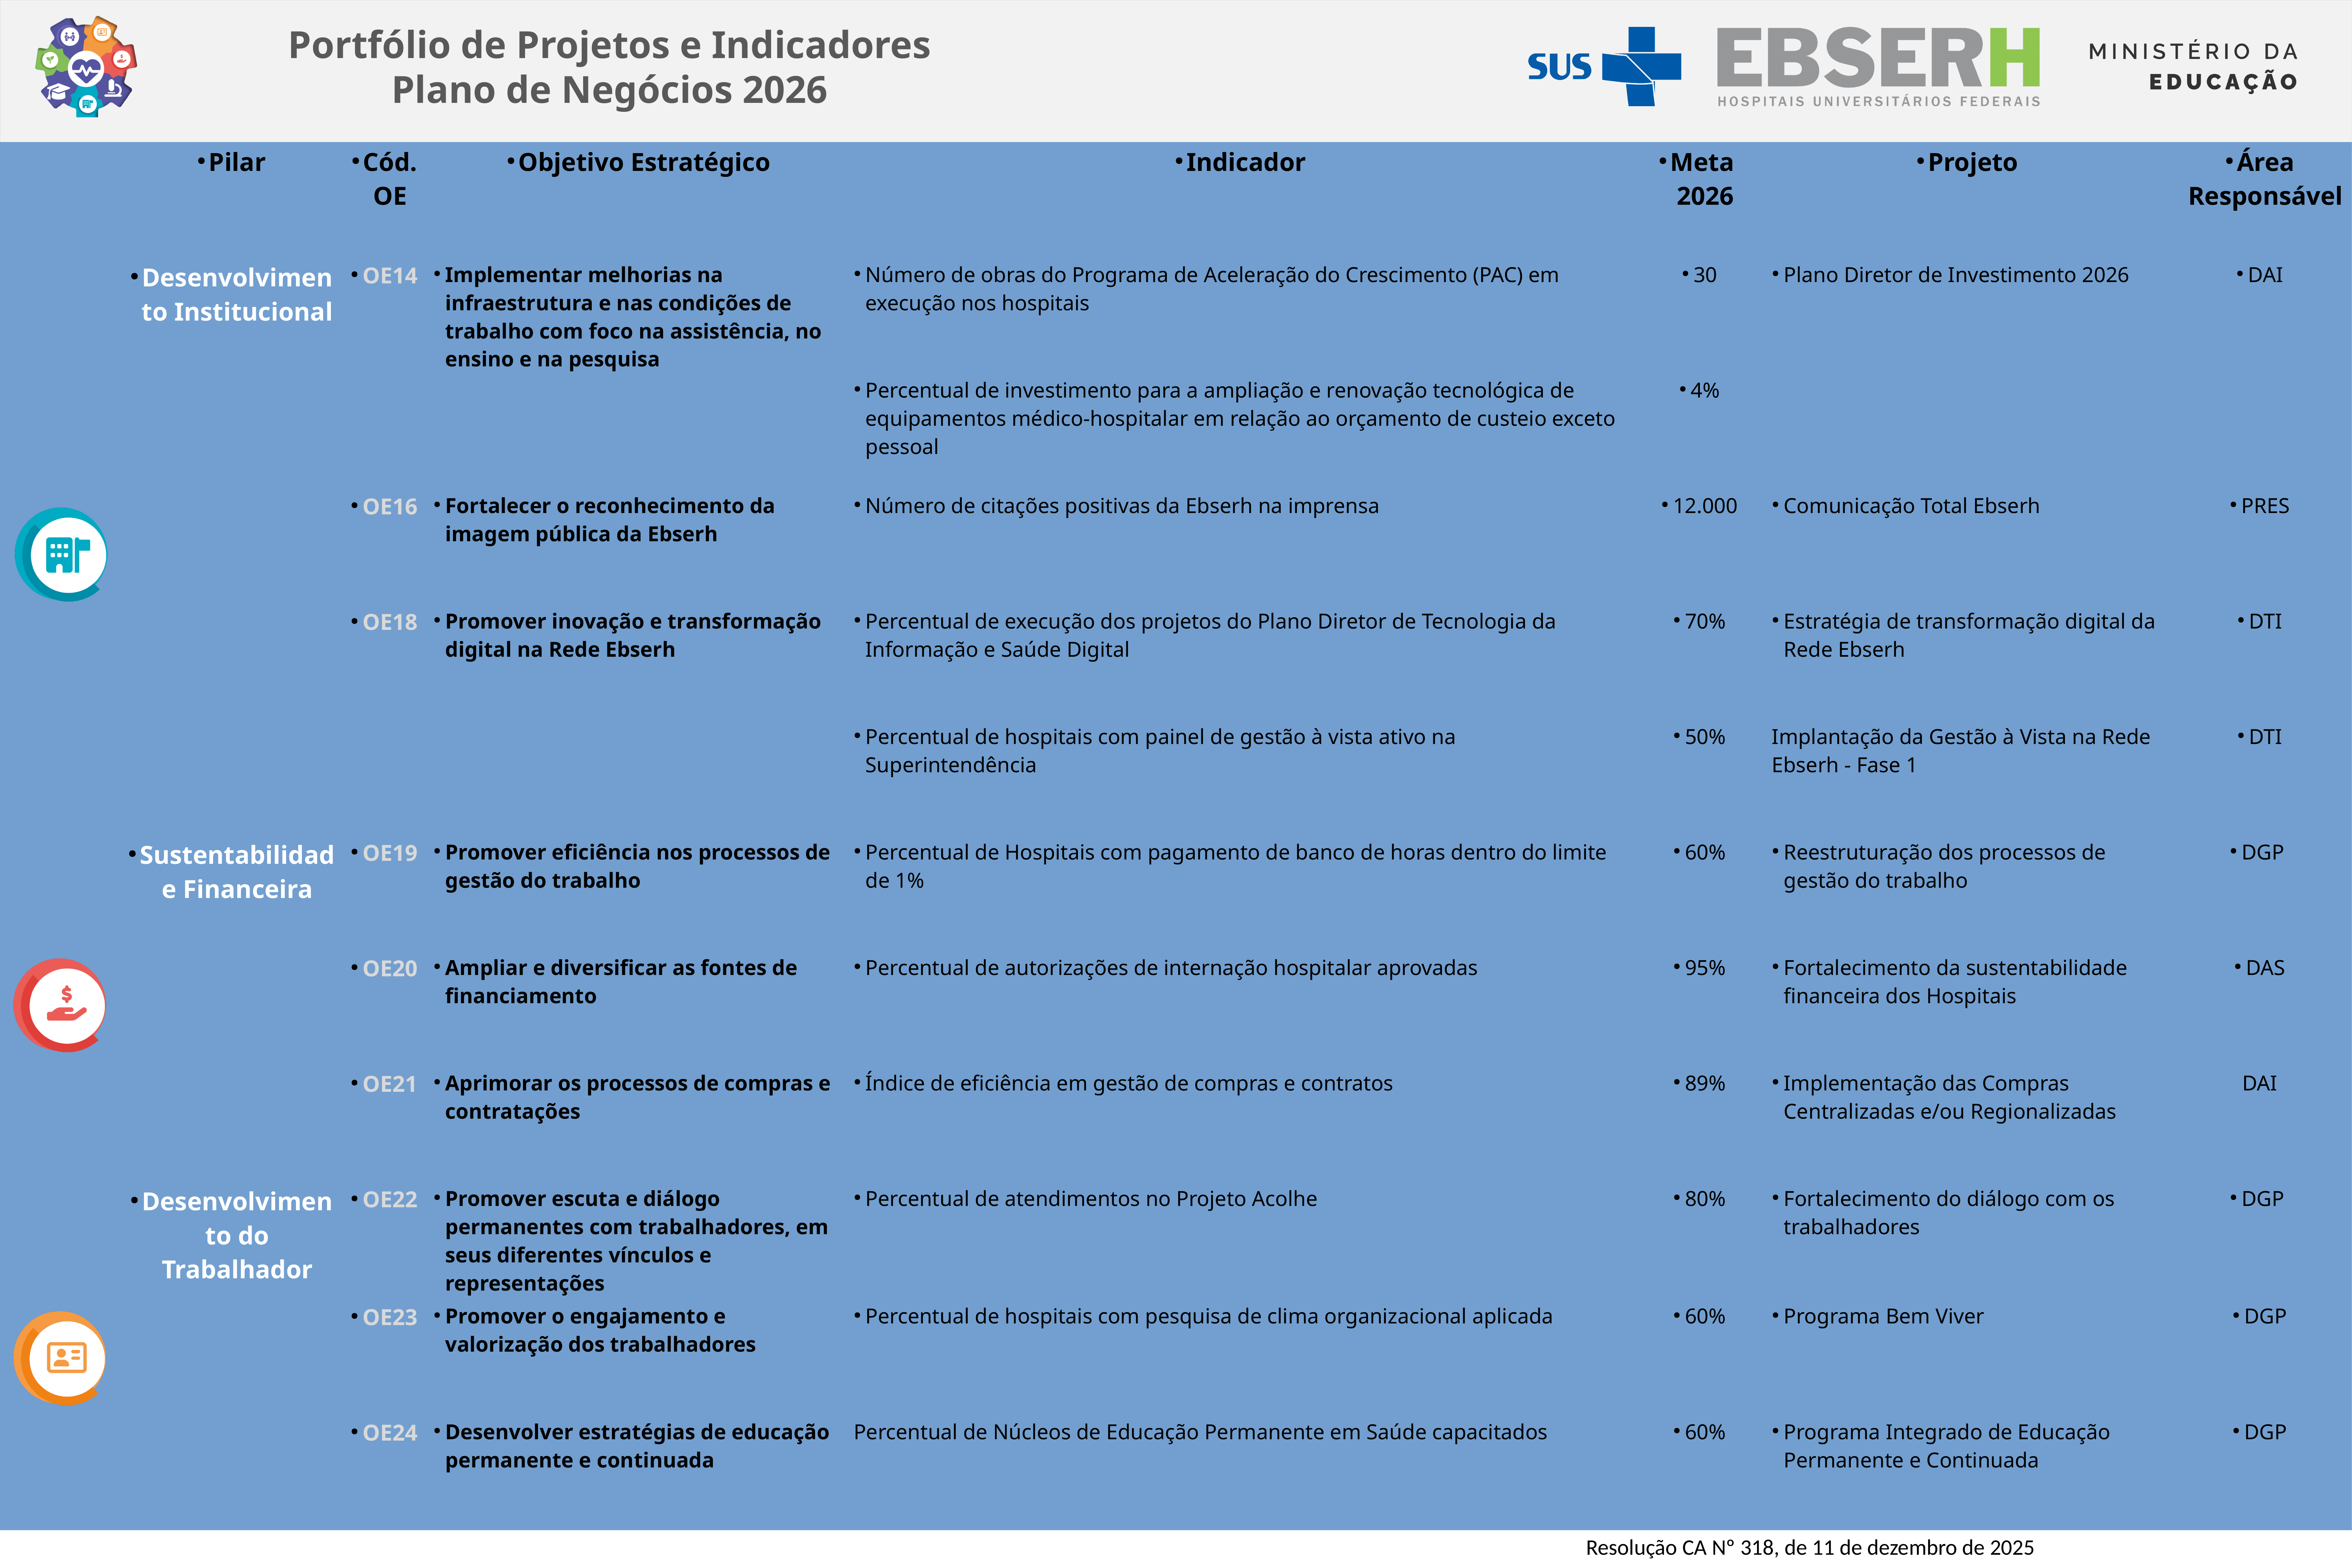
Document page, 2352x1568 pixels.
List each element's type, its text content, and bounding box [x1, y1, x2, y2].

table_cell Programa Bem Viver [1767, 1299, 2167, 1415]
table_cell Percentual de Hospitais com pagamento de banco de horas dentro do limite de 1% [849, 835, 1632, 950]
table_header Área Responsável [2167, 142, 2352, 258]
table_cell Percentual de hospitais com painel de gestão à vista ativo na Superintendência [849, 719, 1632, 835]
text_box Resolução CA Nº 318, de 11 de dezembro de 2025 [1581, 1530, 2349, 1562]
table_cell 89% [1632, 1066, 1767, 1181]
table_cell Fortalecimento da sustentabilidade financeira dos Hospitais [1767, 950, 2167, 1066]
table_cell Implementação das Compras Centralizadas e/ou Regionalizadas [1767, 1066, 2167, 1181]
text_box Portfólio de Projetos e Indicadores Plano de Negócios 2026 [138, 9, 1176, 74]
table_cell OE19 [340, 835, 428, 950]
table_header Projeto [1767, 142, 2167, 258]
table_cell OE14 [340, 258, 428, 488]
table_header Cód. OE [340, 142, 428, 258]
table_cell 60% [1632, 1415, 1767, 1530]
table_cell 70% [1632, 604, 1767, 719]
picture [1528, 27, 1681, 106]
table_cell Sustentabilidade Financeira [123, 835, 340, 1181]
table_cell OE18 [340, 604, 428, 835]
table_cell 60% [1632, 835, 1767, 950]
table_cell Promover inovação e transformação digital na Rede Ebserh [428, 604, 849, 835]
table_cell DAI [2167, 258, 2352, 488]
table_cell Promover o engajamento e valorização dos trabalhadores [428, 1299, 849, 1415]
picture [4, 1303, 114, 1413]
picture [4, 950, 114, 1060]
table_header [0, 142, 123, 258]
table_cell 95% [1632, 950, 1767, 1066]
table_cell DGP [2167, 1181, 2352, 1299]
table_cell Aprimorar os processos de compras e contratações [428, 1066, 849, 1181]
table_cell DGP [2167, 835, 2352, 950]
table_cell DAI [2167, 1066, 2352, 1181]
table_cell 4% [1632, 373, 1767, 488]
table_cell DGP [2167, 1415, 2352, 1530]
table_cell Comunicação Total Ebserh [1767, 488, 2167, 604]
table_cell 80% [1632, 1181, 1767, 1299]
table_cell [0, 835, 123, 1181]
table_cell Percentual de autorizações de internação hospitalar aprovadas [849, 950, 1632, 1066]
table_cell Percentual de Núcleos de Educação Permanente em Saúde capacitados [849, 1415, 1632, 1530]
table_cell 60% [1632, 1299, 1767, 1415]
table_cell OE21 [340, 1066, 428, 1181]
table_cell Fortalecer o reconhecimento da imagem pública da Ebserh [428, 488, 849, 604]
table_cell Promover escuta e diálogo permanentes com trabalhadores, em seus diferentes vínculos e representações [428, 1181, 849, 1299]
table_cell Número de citações positivas da Ebserh na imprensa [849, 488, 1632, 604]
picture [1717, 27, 2297, 106]
table_cell 12.000 [1632, 488, 1767, 604]
table_cell Implementar melhorias na infraestrutura e nas condições de trabalho com foco na assistência, no ensino e na pesquisa [428, 258, 849, 488]
table_cell Programa Integrado de Educação Permanente e Continuada [1767, 1415, 2167, 1530]
table_cell Número de obras do Programa de Aceleração do Crescimento (PAC) em execução nos hospitais [849, 258, 1632, 373]
table_cell Plano Diretor de Investimento 2026 [1767, 258, 2167, 488]
table_cell Percentual de hospitais com pesquisa de clima organizacional aplicada [849, 1299, 1632, 1415]
picture [33, 9, 138, 121]
table_cell Desenvolvimento do Trabalhador [123, 1181, 340, 1530]
table_cell Ampliar e diversificar as fontes de financiamento [428, 950, 849, 1066]
table_cell Estratégia de transformação digital da Rede Ebserh [1767, 604, 2167, 719]
table_cell DAS [2167, 950, 2352, 1066]
table_cell PRES [2167, 488, 2352, 604]
table_header Meta 2026 [1632, 142, 1767, 258]
table_cell [0, 1181, 123, 1530]
table_cell DGP [2167, 1299, 2352, 1415]
table_cell DTI [2167, 719, 2352, 835]
table_cell Desenvolvimento Institucional [123, 258, 340, 835]
table_cell Reestruturação dos processos de gestão do trabalho [1767, 835, 2167, 950]
table_cell [0, 258, 123, 835]
table_cell Fortalecimento do diálogo com os trabalhadores [1767, 1181, 2167, 1299]
table_cell Índice de eficiência em gestão de compras e contratos [849, 1066, 1632, 1181]
table_cell DTI [2167, 604, 2352, 719]
table_header Indicador [849, 142, 1632, 258]
table_cell Promover eficiência nos processos de gestão do trabalho [428, 835, 849, 950]
table_cell 30 [1632, 258, 1767, 373]
table_cell OE23 [340, 1299, 428, 1415]
table_header Objetivo Estratégico [428, 142, 849, 258]
table_cell OE16 [340, 488, 428, 604]
table_cell OE22 [340, 1181, 428, 1299]
table_cell Implantação da Gestão à Vista na Rede Ebserh - Fase 1 [1767, 719, 2167, 835]
table_cell Percentual de atendimentos no Projeto Acolhe [849, 1181, 1632, 1299]
table_cell Percentual de execução dos projetos do Plano Diretor de Tecnologia da Informação e Saúde Digital [849, 604, 1632, 719]
table_cell OE24 [340, 1415, 428, 1530]
text_box [0, 0, 2352, 142]
table_cell Desenvolver estratégias de educação permanente e continuada [428, 1415, 849, 1530]
picture [6, 499, 116, 609]
table_cell 50% [1632, 719, 1767, 835]
table_cell Percentual de investimento para a ampliação e renovação tecnológica de equipamentos médico-hospitalar em relação ao orçamento de custeio exceto pessoal [849, 373, 1632, 488]
table_header Pilar [123, 142, 340, 258]
table_cell OE20 [340, 950, 428, 1066]
